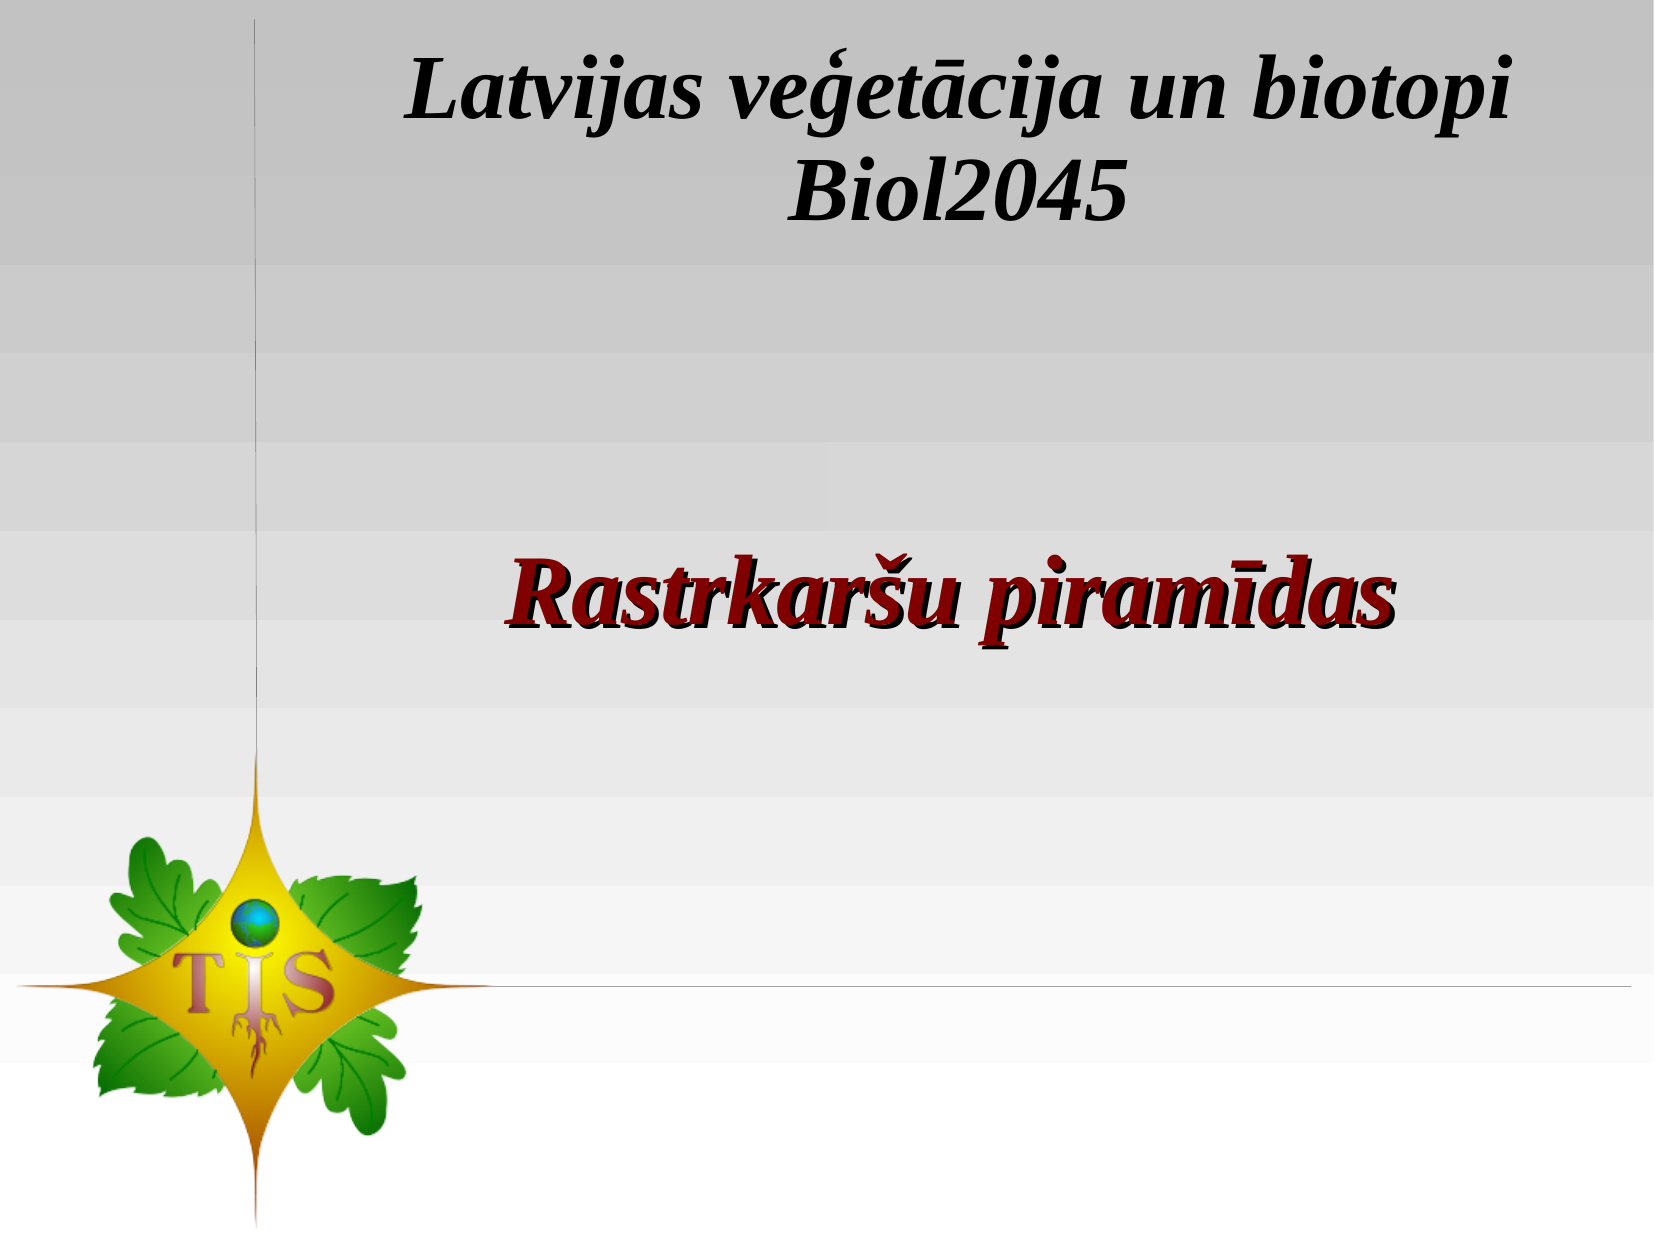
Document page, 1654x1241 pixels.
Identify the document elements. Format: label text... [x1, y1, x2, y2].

title Rastrkaršu piramīdas [295, 324, 1607, 857]
picture [0, 0, 1654, 1241]
